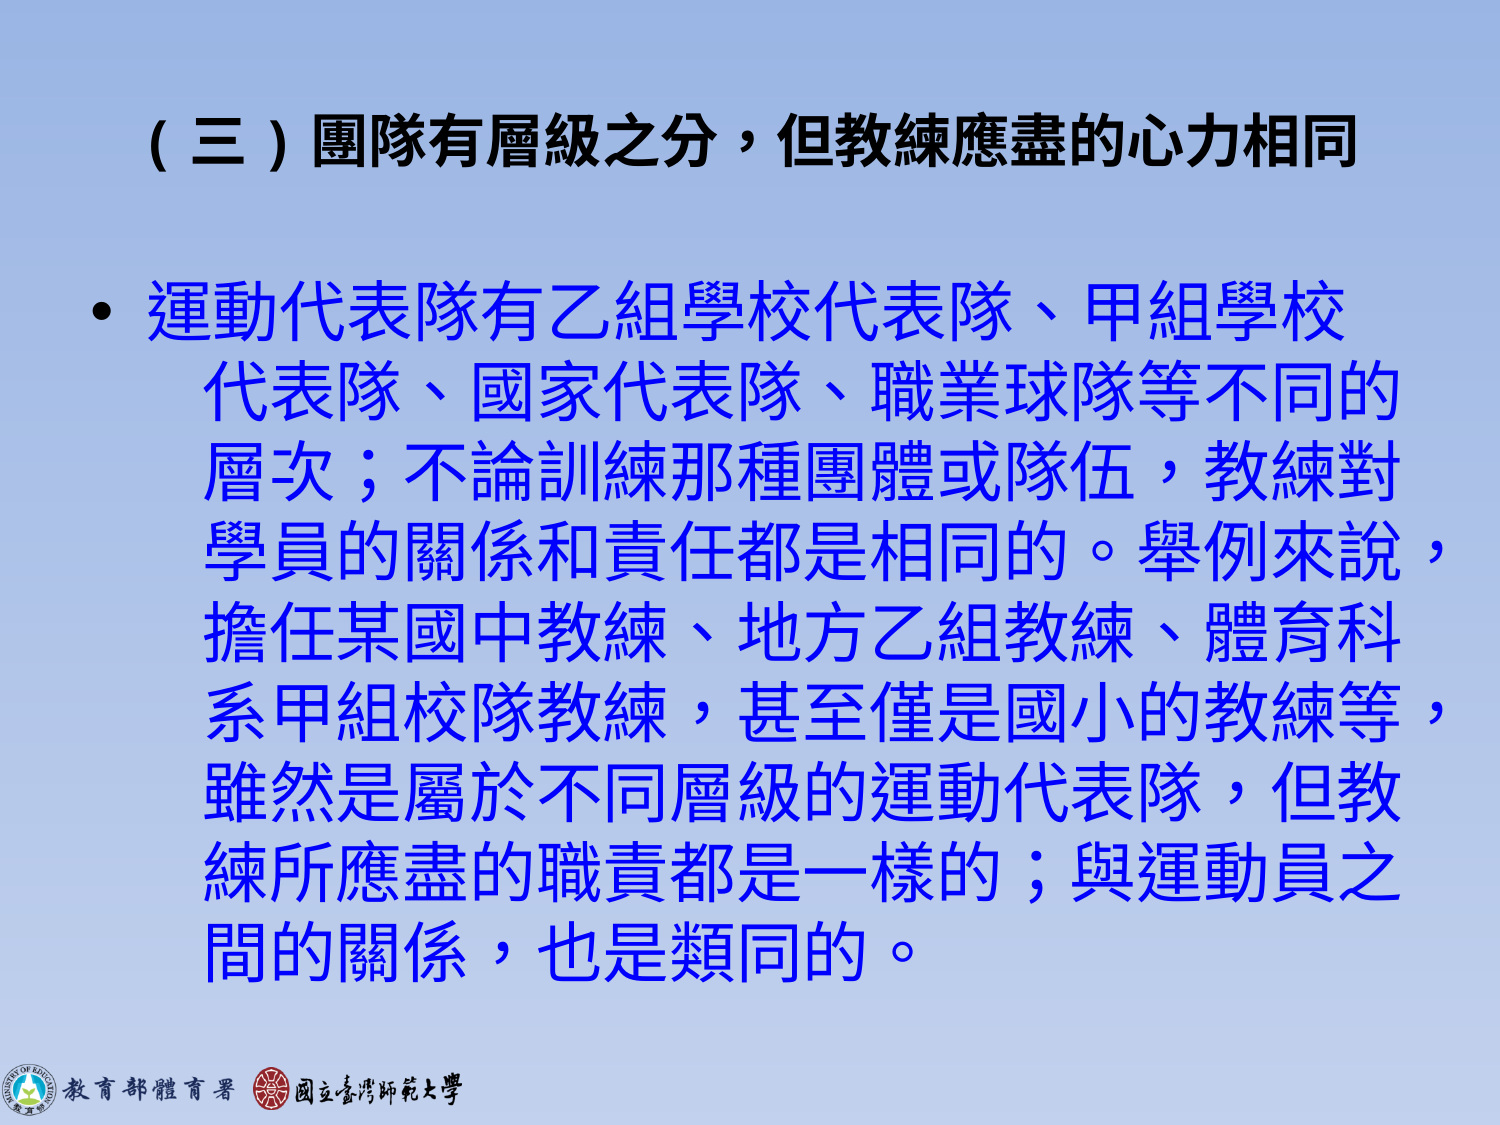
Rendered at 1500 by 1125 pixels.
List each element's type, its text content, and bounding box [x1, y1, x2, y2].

list 運動代表隊有乙組學校代表隊、甲組學校代表隊、國家代表隊、職業球隊等不同的層次；不論訓練那種團體或隊伍，教練對學員的關係和責任都是相同的。舉例來說，擔任某國中教練、地方乙組教練、體育科系甲組校隊教練，甚至僅是國小的教練等，雖然是屬於不同層級的運動代表隊，但教練所應盡的職責都是一樣的；與運動員之間的關係，也是類同的。 [75, 262, 1426, 1005]
title (三)團隊有層級之分，但教練應盡的心力相同 [75, 45, 1426, 233]
